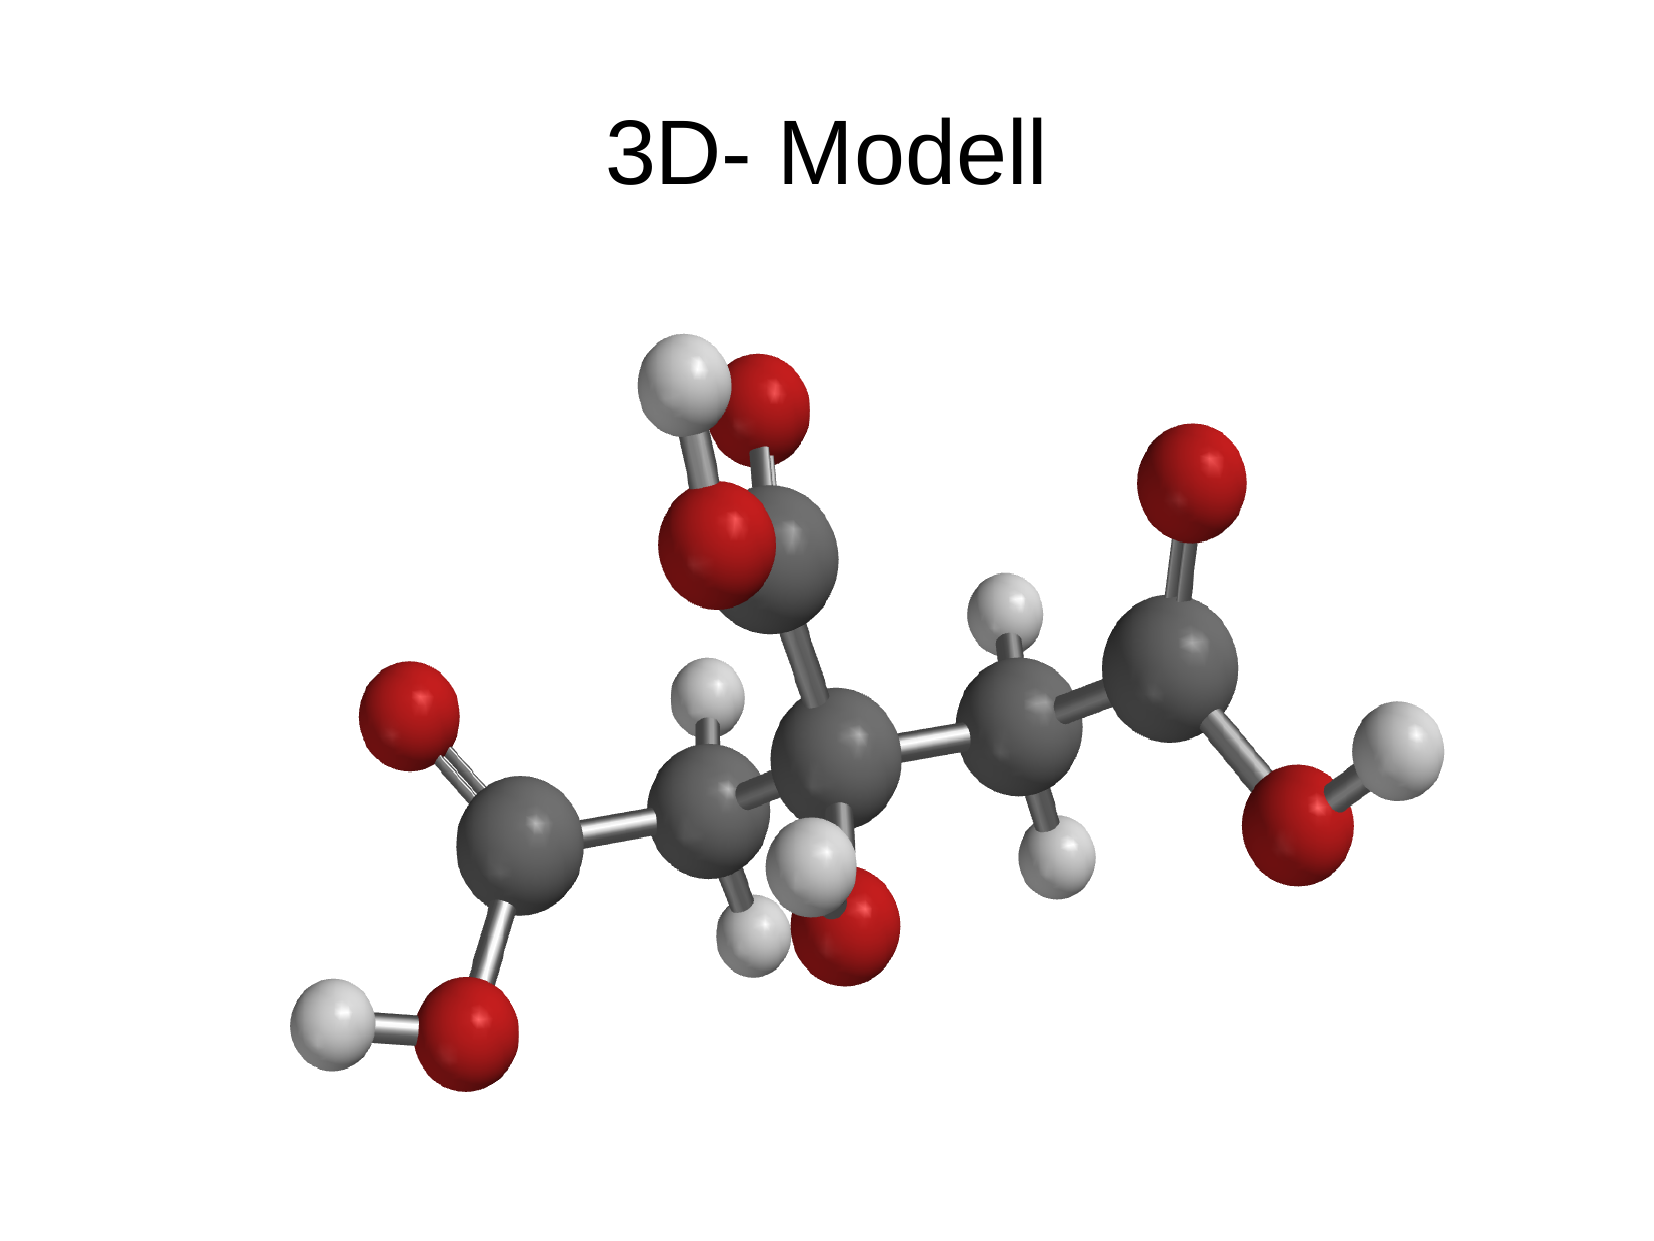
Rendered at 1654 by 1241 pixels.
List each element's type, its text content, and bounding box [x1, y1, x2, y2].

picture [212, 279, 1515, 1134]
title 3D- Modell [82, 49, 1571, 257]
